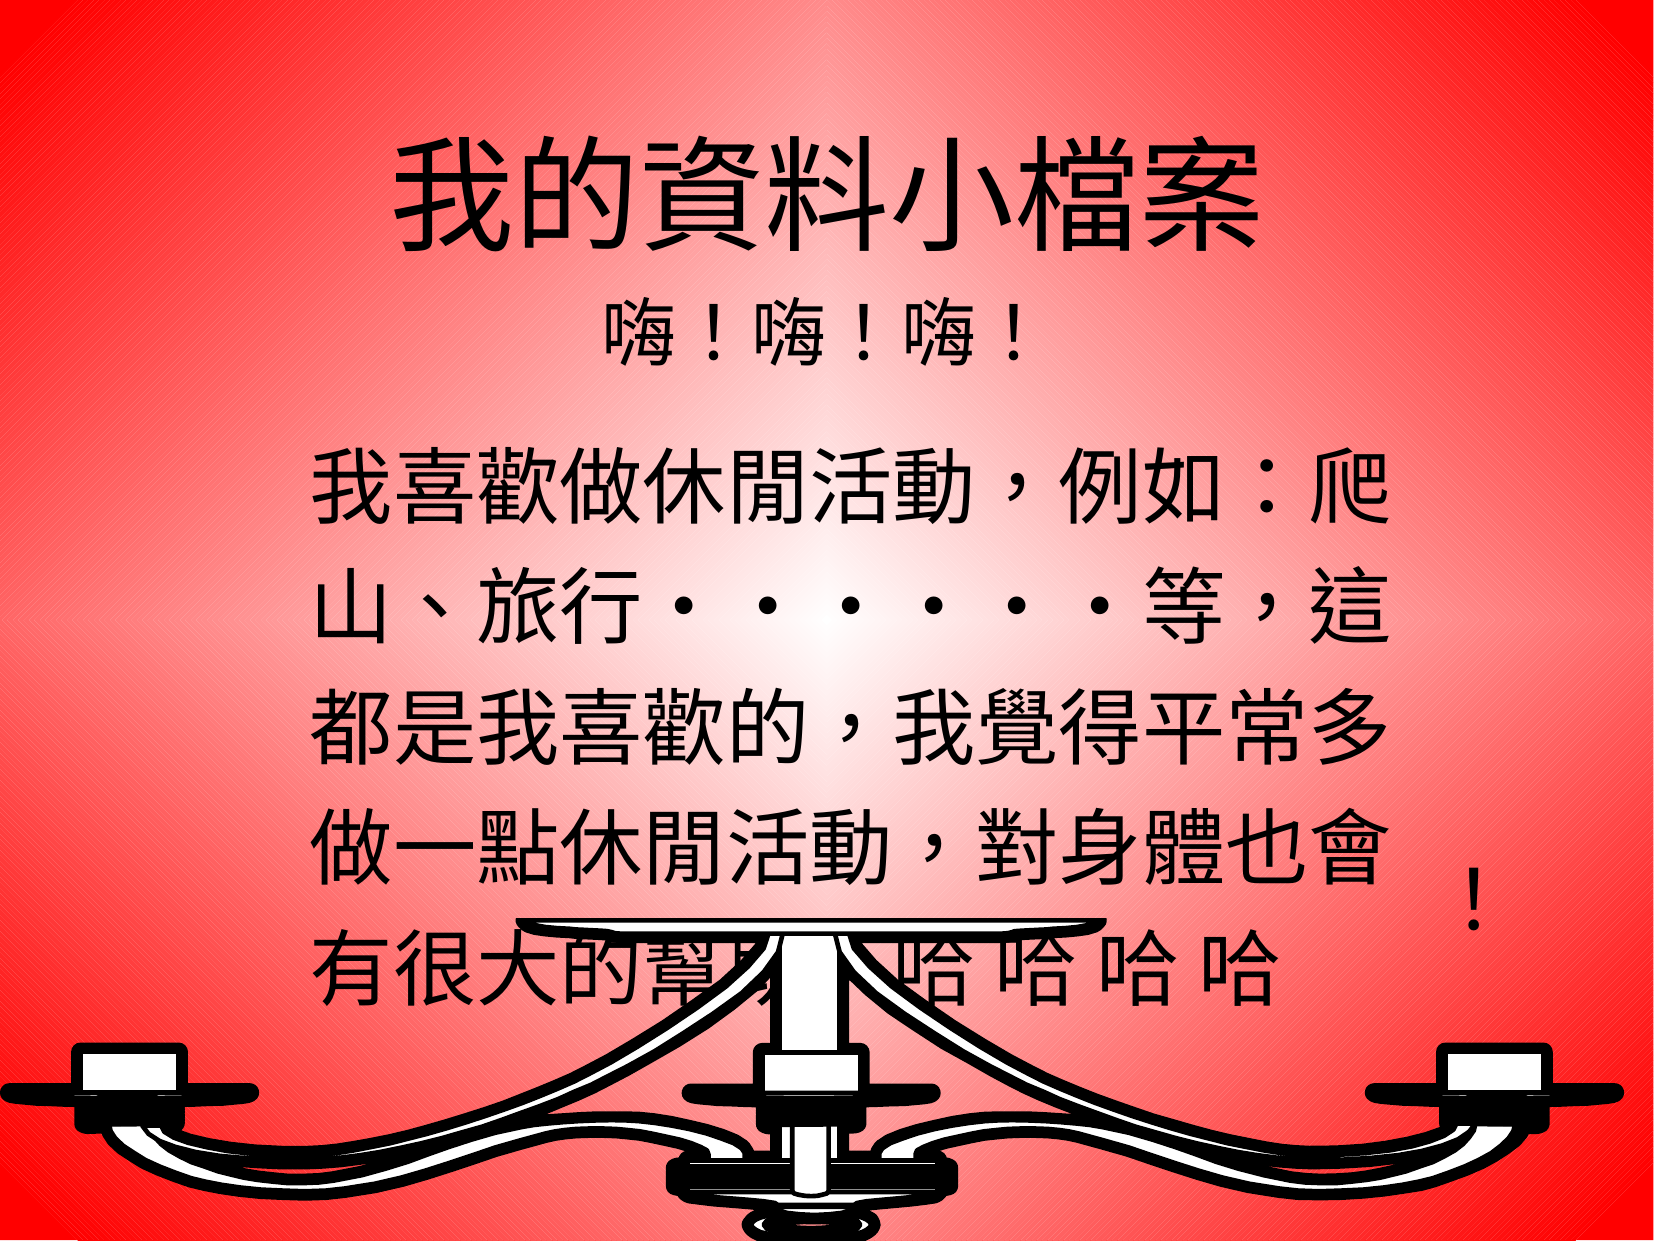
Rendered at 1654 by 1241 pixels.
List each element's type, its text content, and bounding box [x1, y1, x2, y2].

text_box ！ [1417, 826, 1506, 918]
picture [0, 918, 1625, 1241]
text_box 嗨！嗨！嗨！ [383, 265, 1270, 371]
text_box 我的資料小檔案 [118, 88, 1536, 254]
text_box 我喜歡做休閒活動，例如：爬山、旅行‧‧‧‧‧‧等，這都是我喜歡的，我覺得平常多做一點休閒活動，對身體也會有很大的幫助，哈 哈 哈 哈 [295, 413, 1418, 918]
